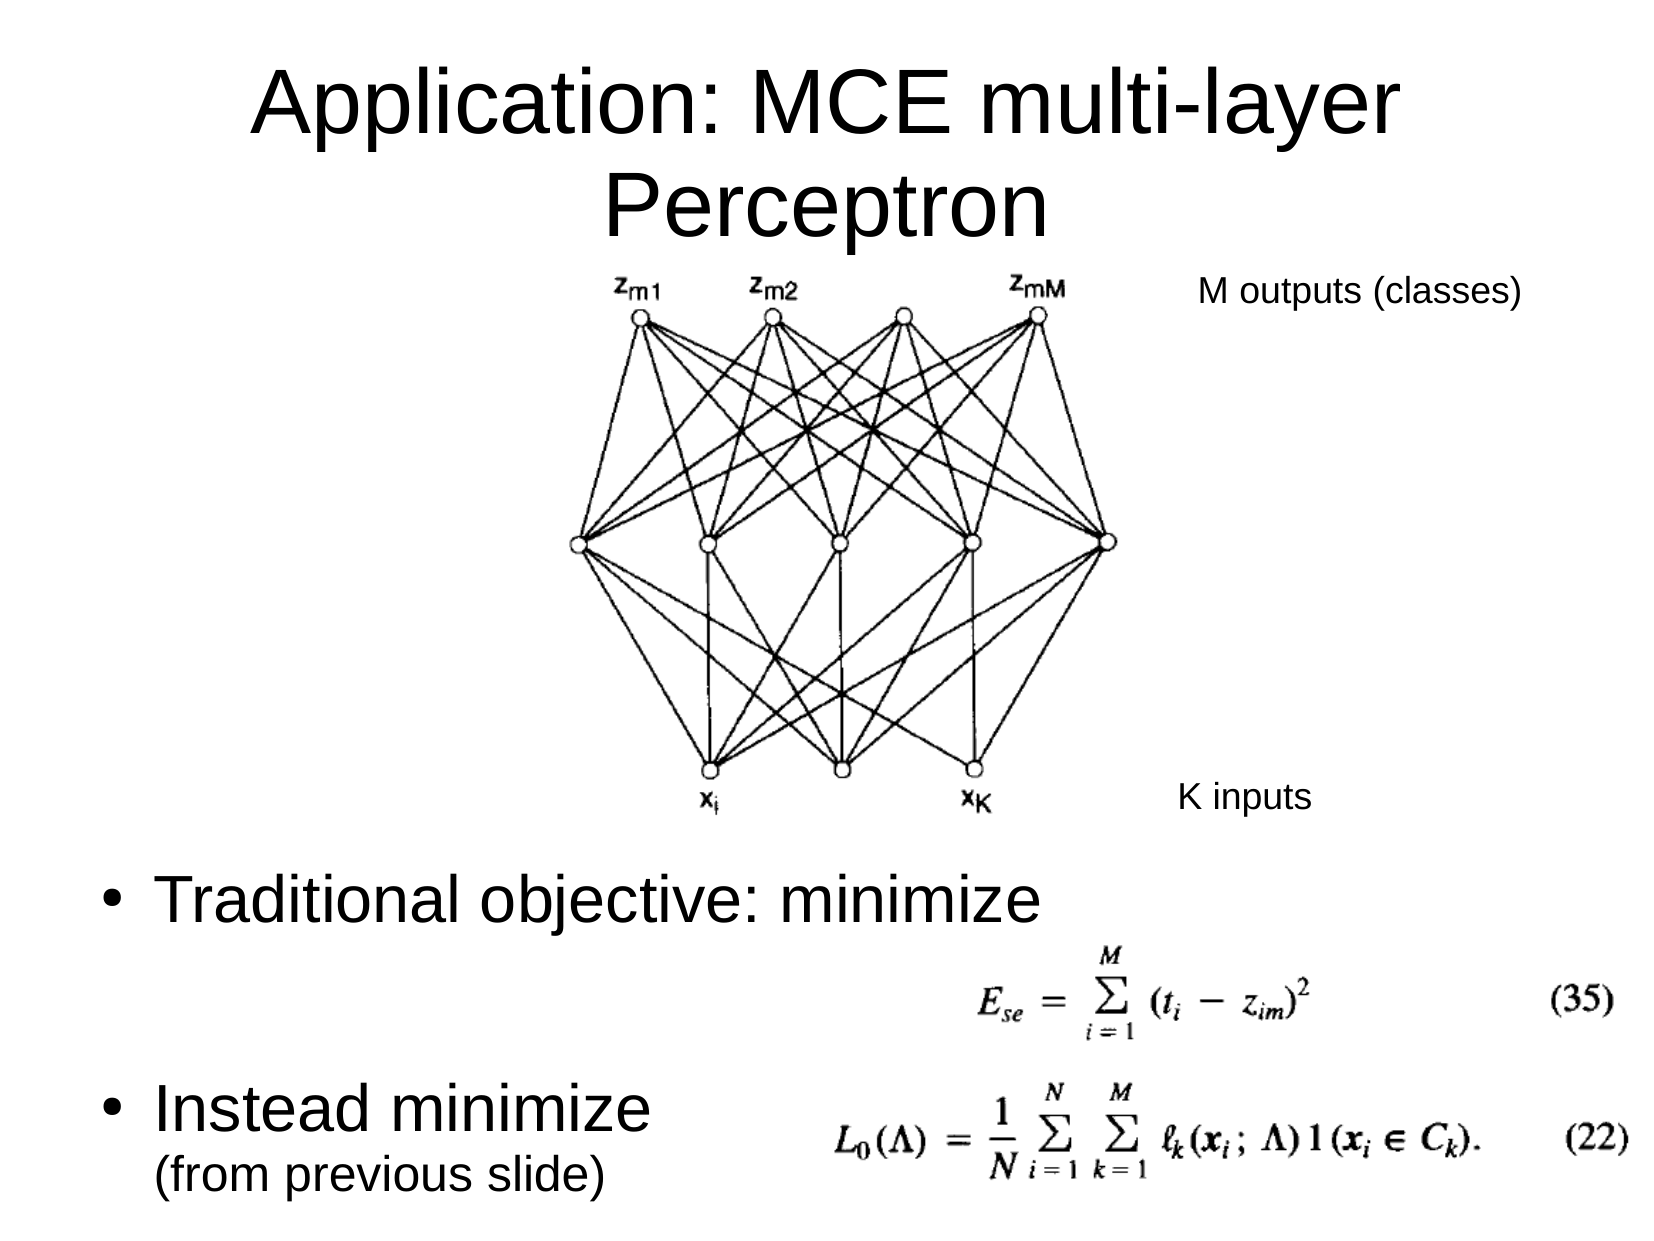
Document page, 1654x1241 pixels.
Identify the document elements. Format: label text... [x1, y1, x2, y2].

text_box M outputs (classes) [1182, 262, 1537, 320]
picture [975, 937, 1621, 1048]
list Traditional objective: minimize Instead minimize (from previous slide) [82, 862, 1571, 1202]
picture [561, 267, 1126, 826]
picture [822, 1071, 1651, 1201]
text_box K inputs [1162, 768, 1328, 826]
title Application: MCE multi-layer Perceptron [82, 50, 1571, 256]
